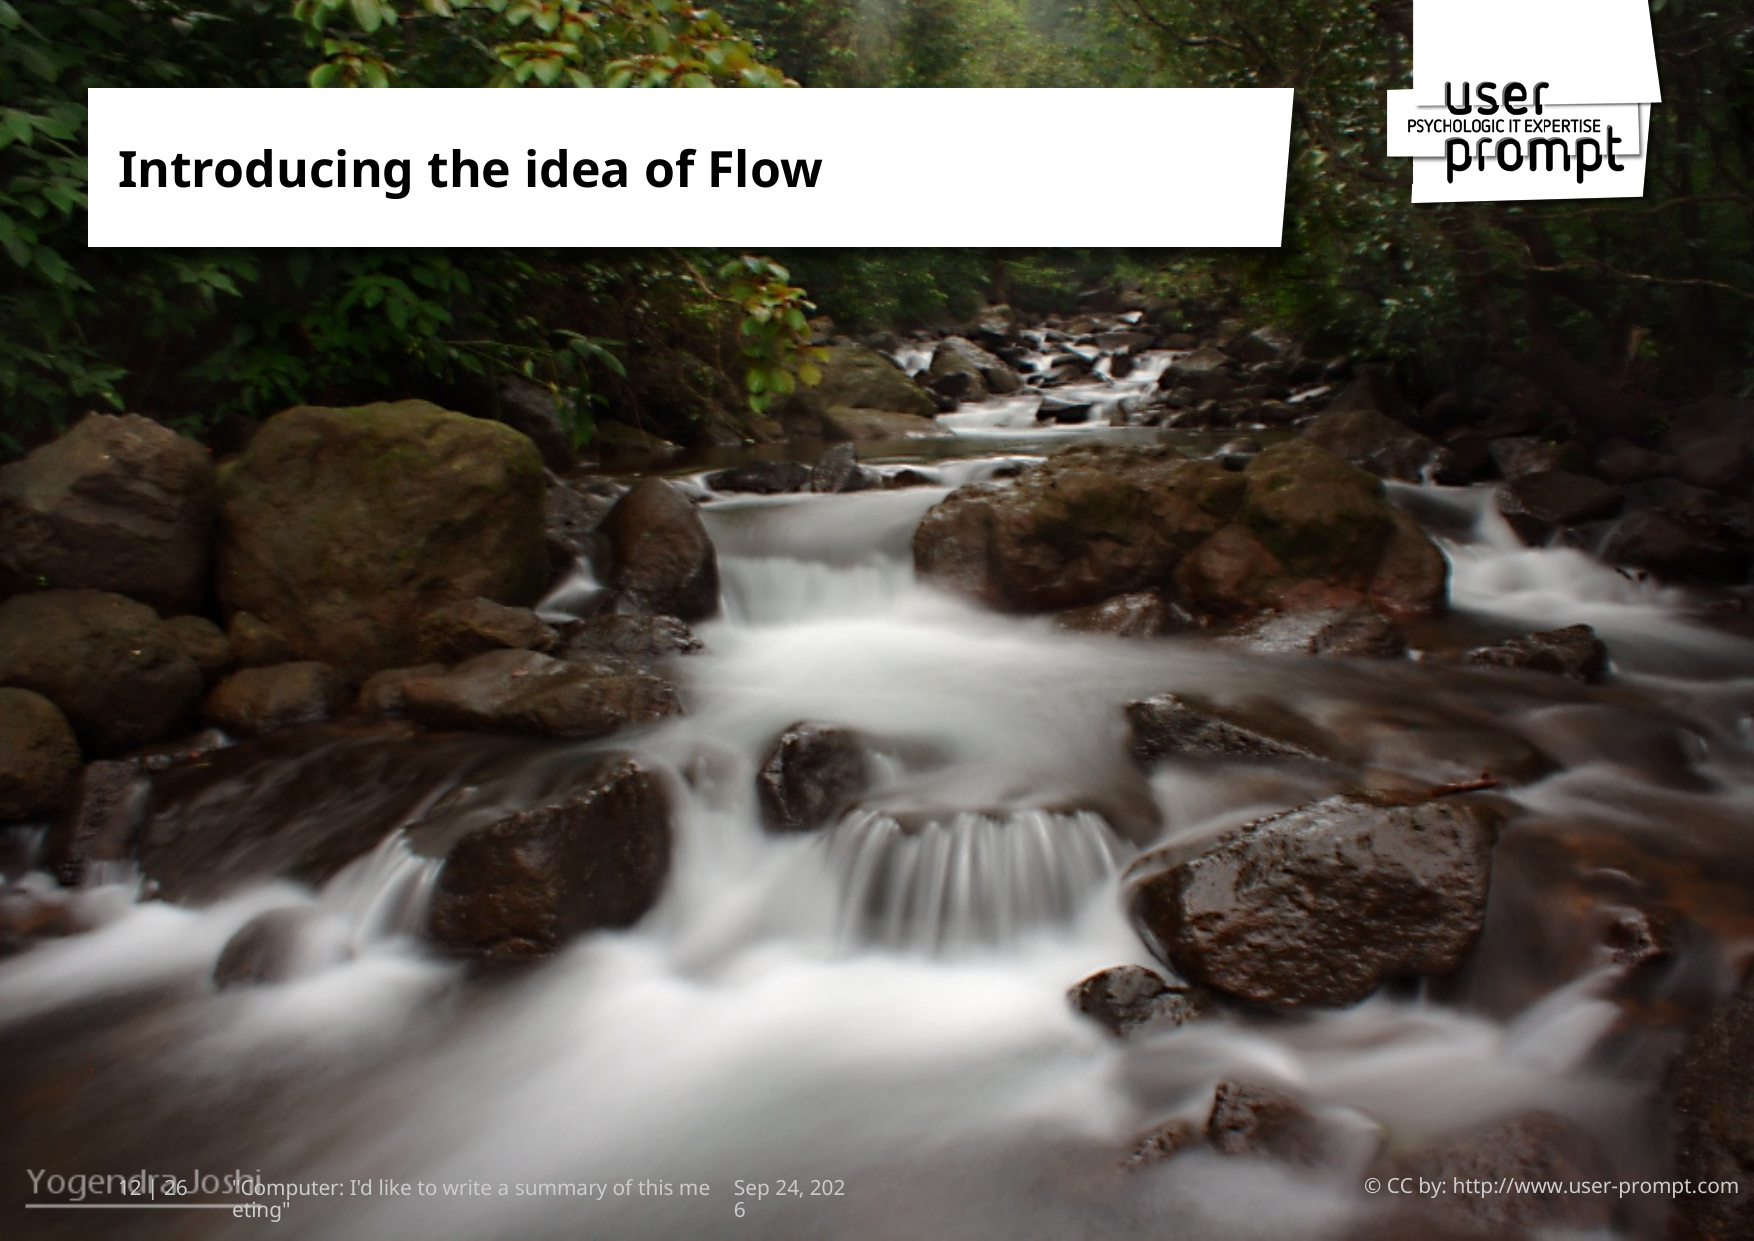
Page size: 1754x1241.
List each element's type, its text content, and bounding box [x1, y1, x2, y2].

title Introducing the idea of Flow [88, 88, 1288, 249]
text_box © CC by: http://www.user-prompt.com [885, 1165, 1754, 1205]
picture [0, 0, 1754, 1241]
